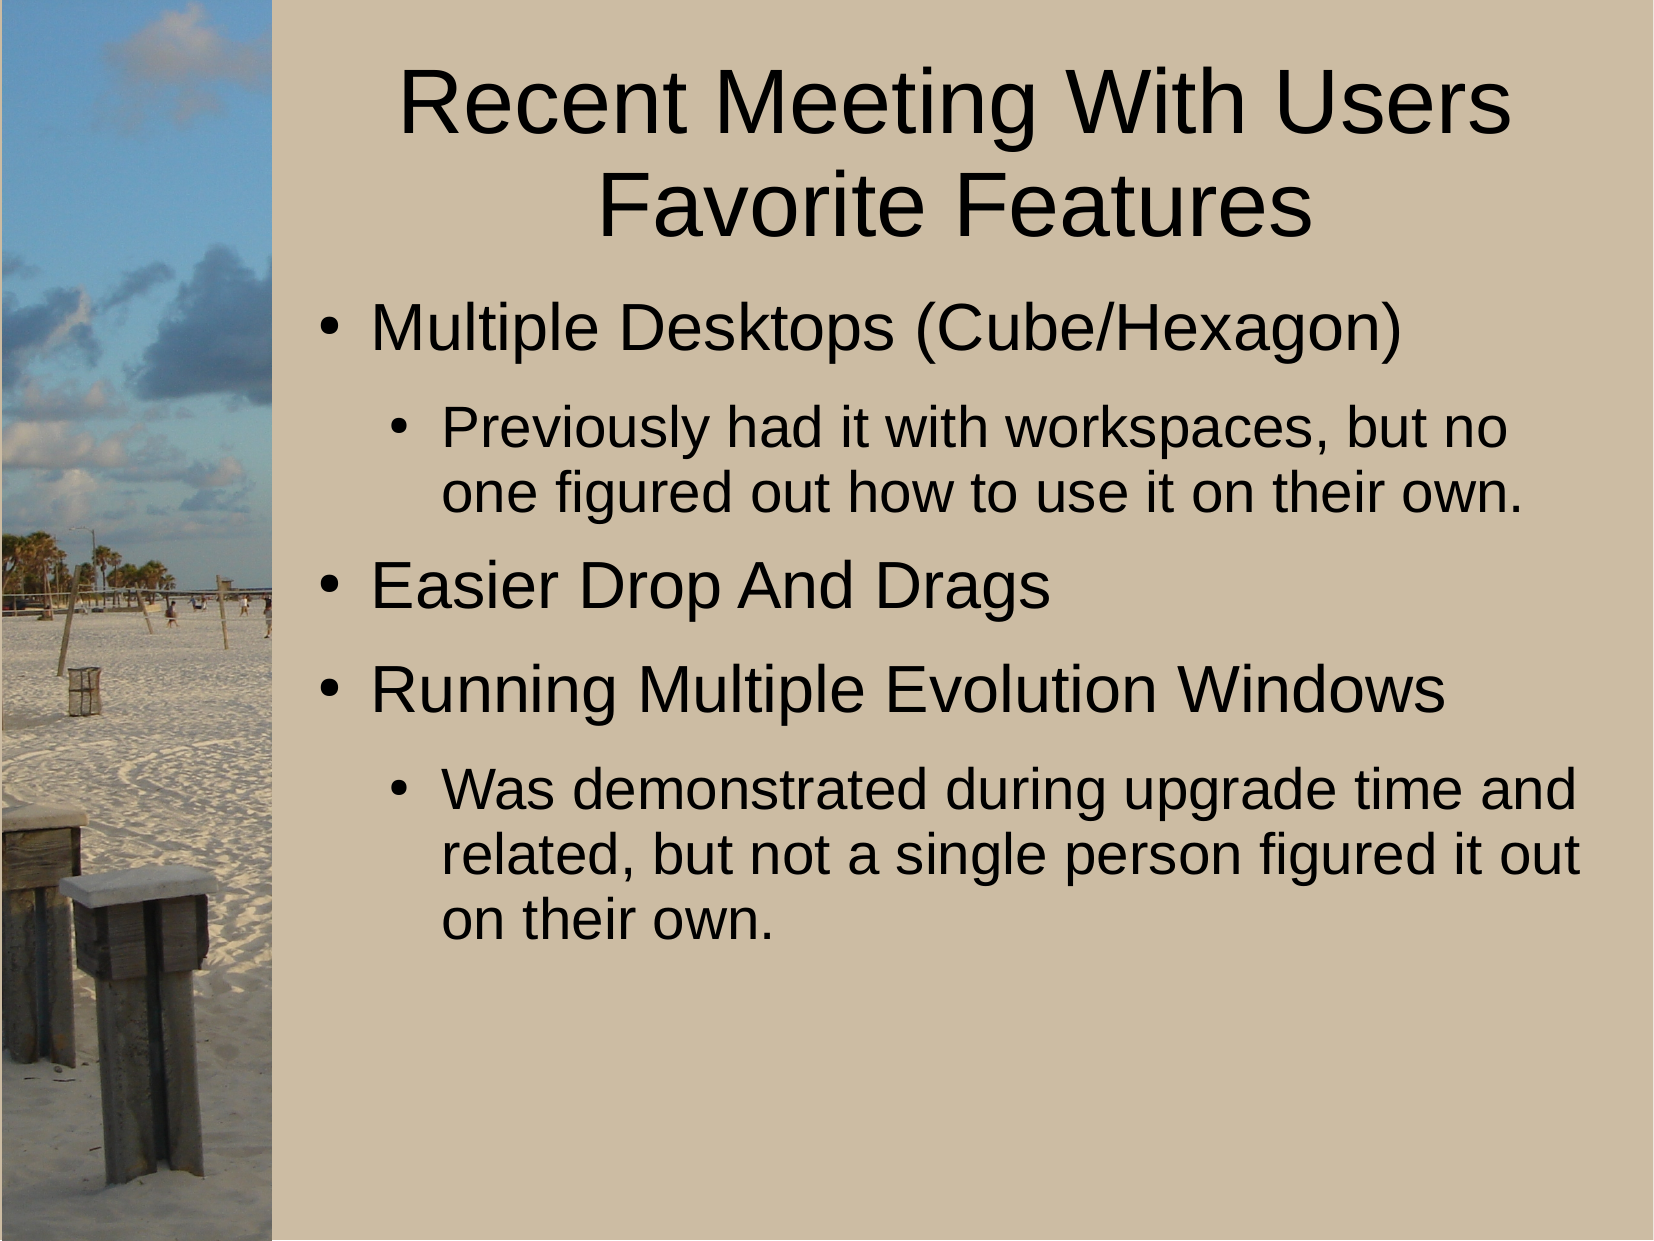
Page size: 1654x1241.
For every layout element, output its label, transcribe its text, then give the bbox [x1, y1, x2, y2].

picture [2, 0, 272, 1241]
list Multiple Desktops (Cube/Hexagon) Previously had it with workspaces, but no one figured out how to use it on their own. Easier Drop And Drags Running Multiple Evolution Windows Was demonstrated during upgrade time and related, but not a single person figured it out on their own. [300, 290, 1613, 1094]
title Recent Meeting With Users Favorite Features [300, 49, 1613, 257]
